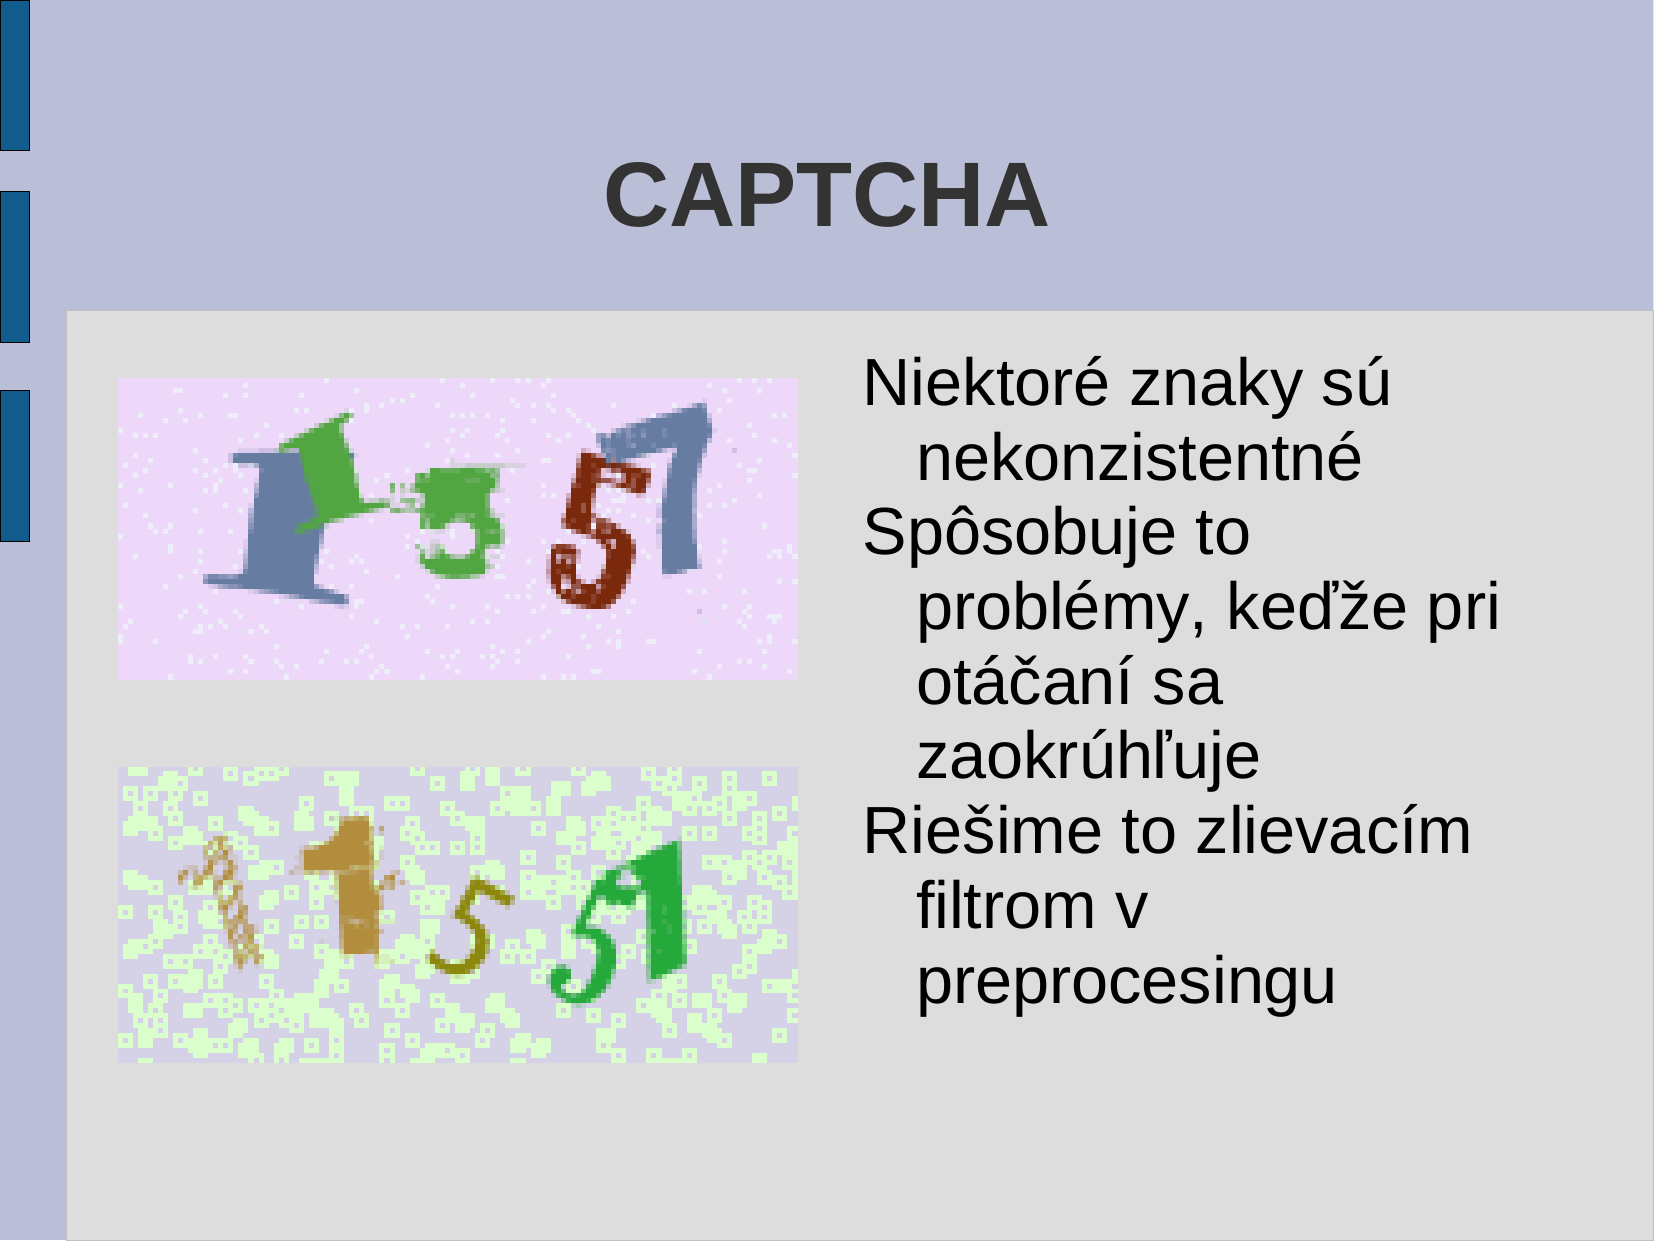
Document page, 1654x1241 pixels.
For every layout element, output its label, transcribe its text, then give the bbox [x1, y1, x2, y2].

picture [118, 767, 798, 1063]
list Niektoré znaky sú nekonzistentné Spôsobuje to problémy, keďže pri otáčaní sa zaokrúhľuje Riešime to zlievacím filtrom v preprocesingu [845, 344, 1535, 1127]
picture [118, 378, 798, 680]
title CAPTCHA [121, 91, 1534, 299]
